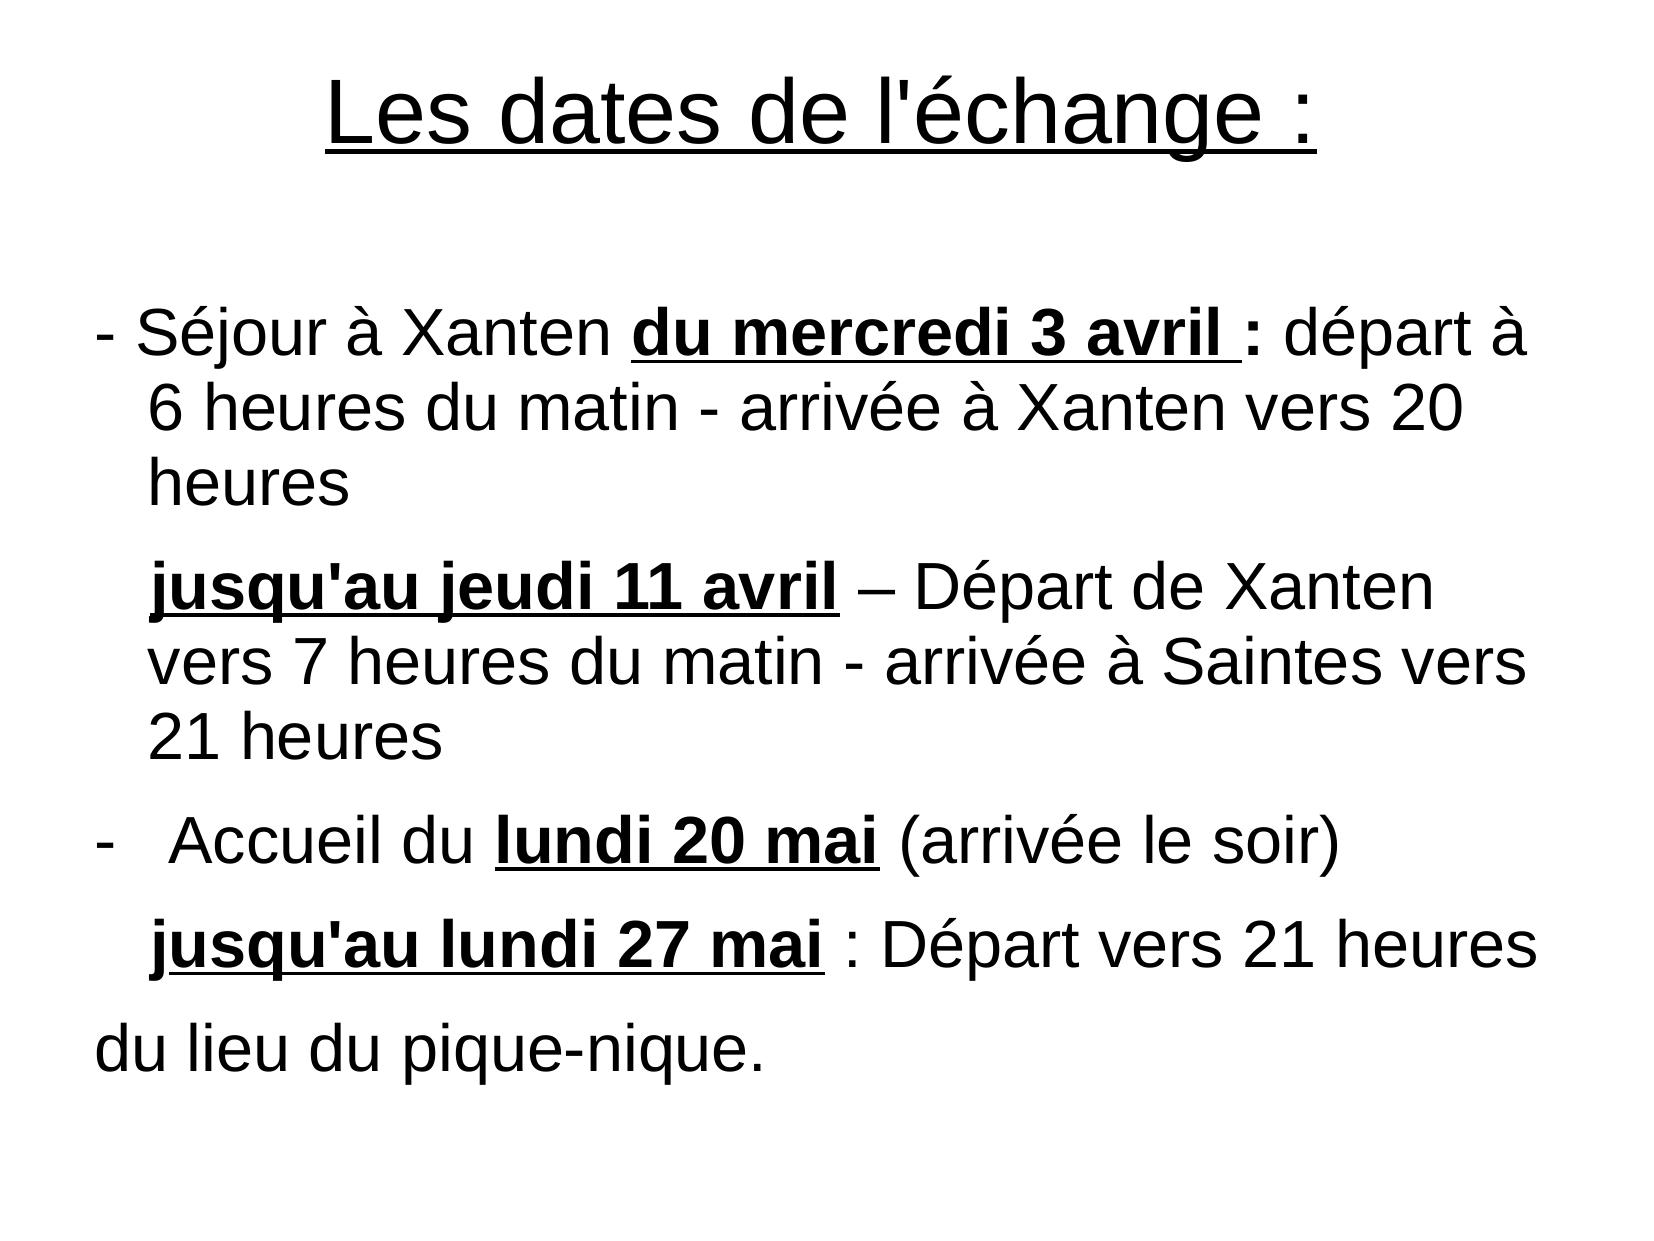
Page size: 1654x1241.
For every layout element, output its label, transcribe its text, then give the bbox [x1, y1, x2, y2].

title Les dates de l'échange : [76, 60, 1565, 266]
list - Séjour à Xanten du mercredi 3 avril : départ à 6 heures du matin - arrivée à Xanten vers 20 heures jusqu'au jeudi 11 avril – Départ de Xanten vers 7 heures du matin - arrivée à Saintes vers 21 heures - Accueil du lundi 20 mai (arrivée le soir) jusqu'au lundi 27 mai : Départ vers 21 heures du lieu du pique-nique. [76, 295, 1565, 1241]
